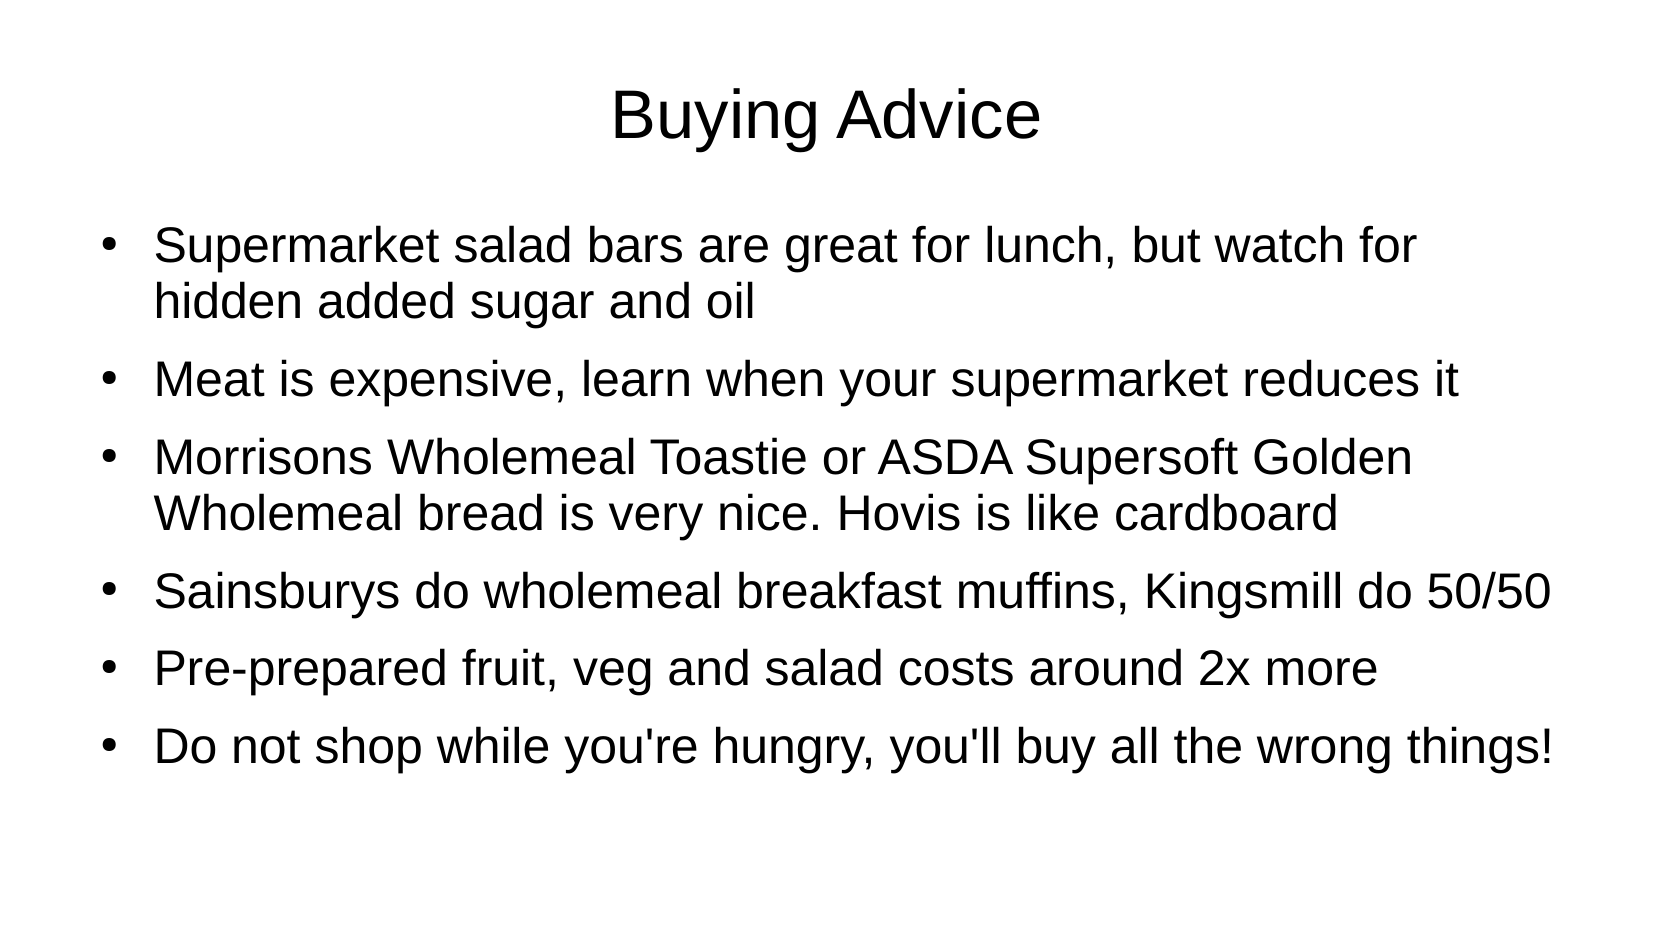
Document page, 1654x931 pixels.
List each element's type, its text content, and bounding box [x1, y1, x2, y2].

title Buying Advice [82, 37, 1571, 193]
list Supermarket salad bars are great for lunch, but watch for hidden added sugar and oil Meat is expensive, learn when your supermarket reduces it Morrisons Wholemeal Toastie or ASDA Supersoft Golden Wholemeal bread is very nice. Hovis is like cardboard Sainsburys do wholemeal breakfast muffins, Kingsmill do 50/50 Pre-prepared fruit, veg and salad costs around 2x more Do not shop while you're hungry, you'll buy all the wrong things! [82, 217, 1571, 875]
